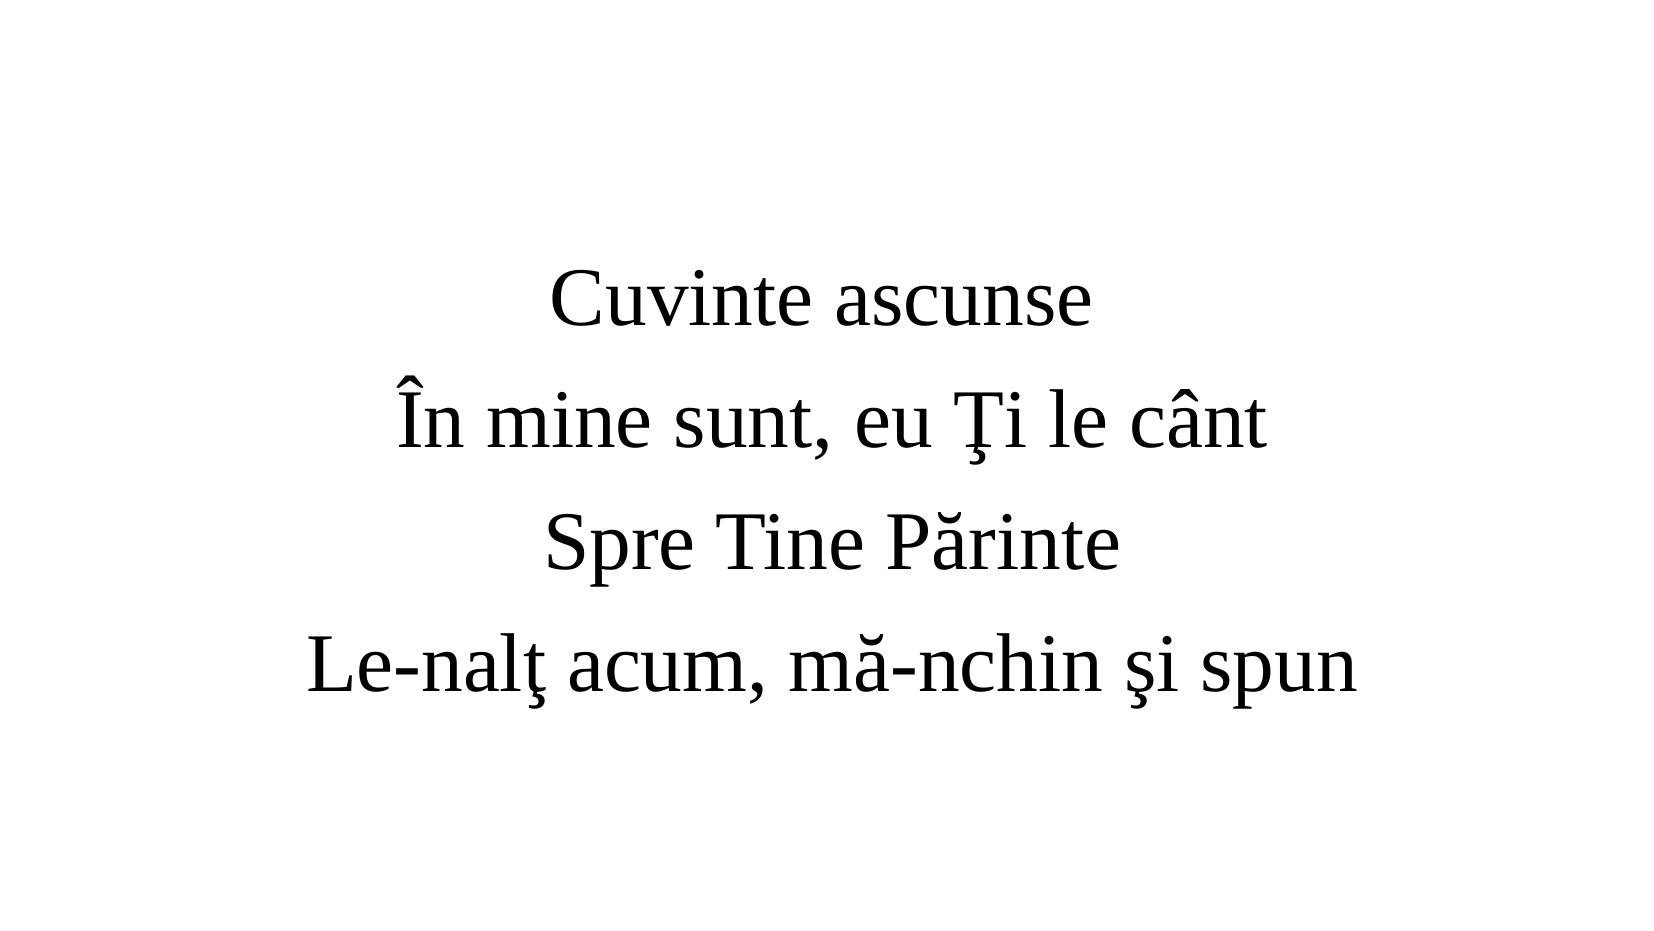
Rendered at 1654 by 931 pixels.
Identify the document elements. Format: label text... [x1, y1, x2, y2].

subtitle Cuvinte ascunse În mine sunt, eu Ţi le cânt Spre Tine Părinte Le-nalţ acum, mă-nchin şi spun [94, 238, 1571, 712]
